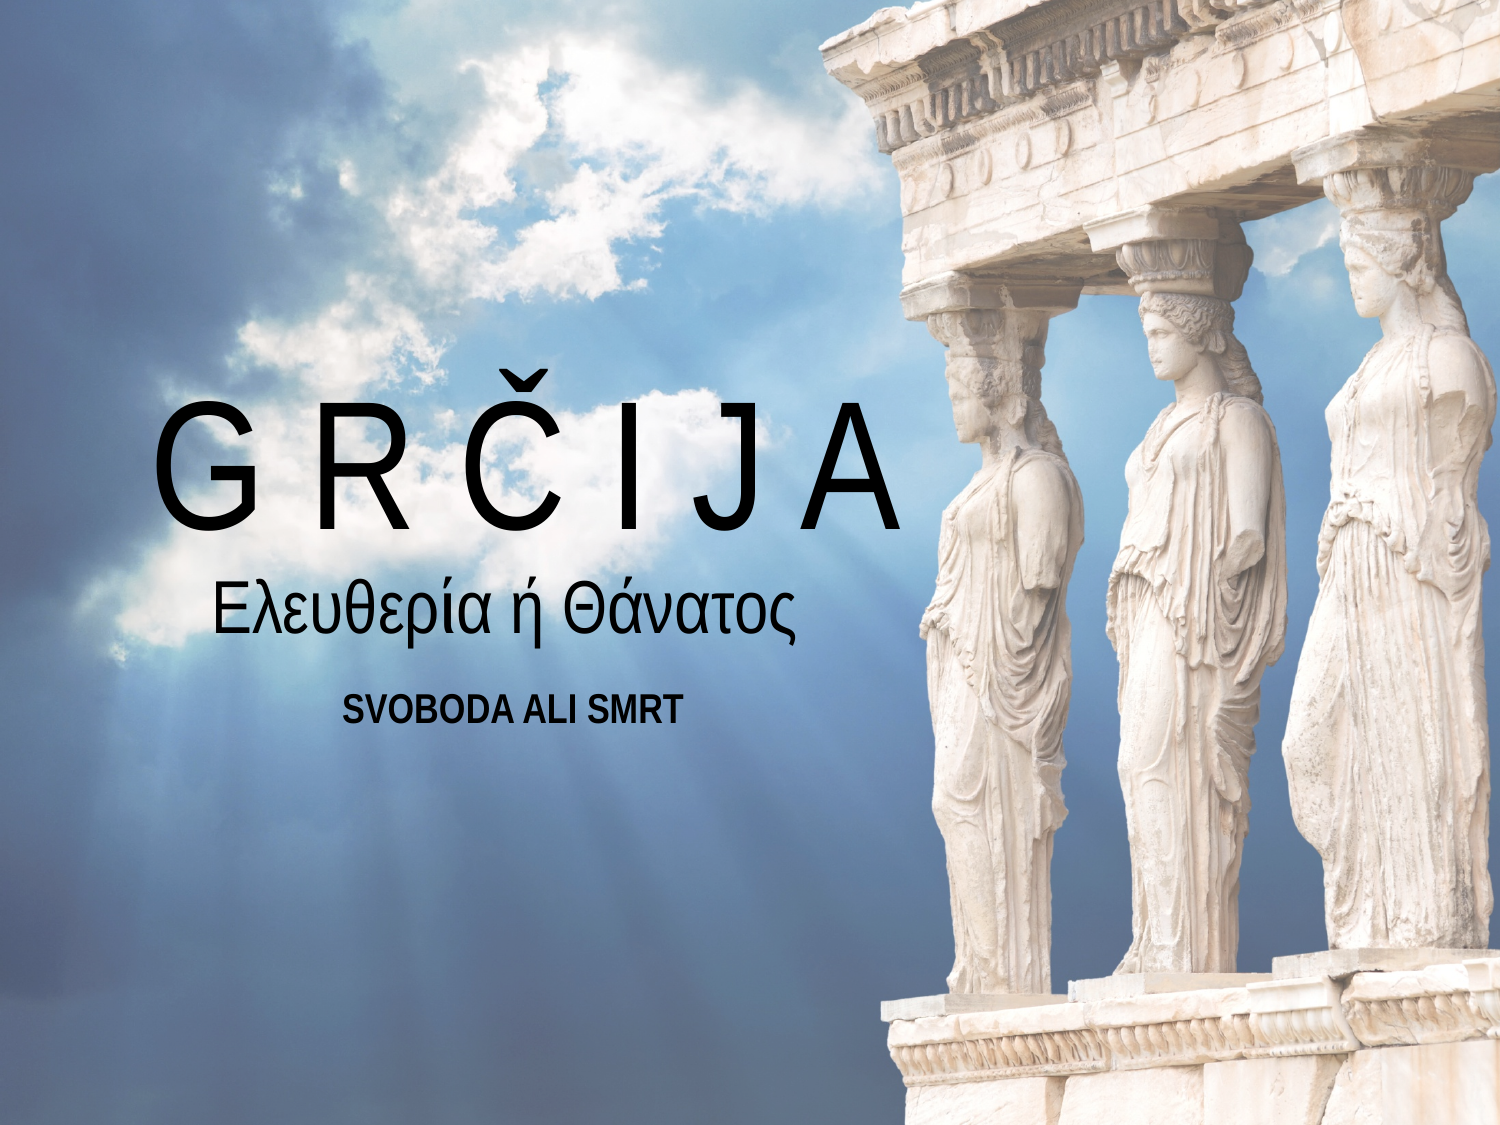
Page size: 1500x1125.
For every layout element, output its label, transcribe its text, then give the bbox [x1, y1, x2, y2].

picture [0, 0, 1500, 1125]
title G R Č I J A [0, 338, 1081, 575]
subtitle Ελευθερία ή Θάνατος SVOBODA ALI SMRT [88, 550, 921, 783]
